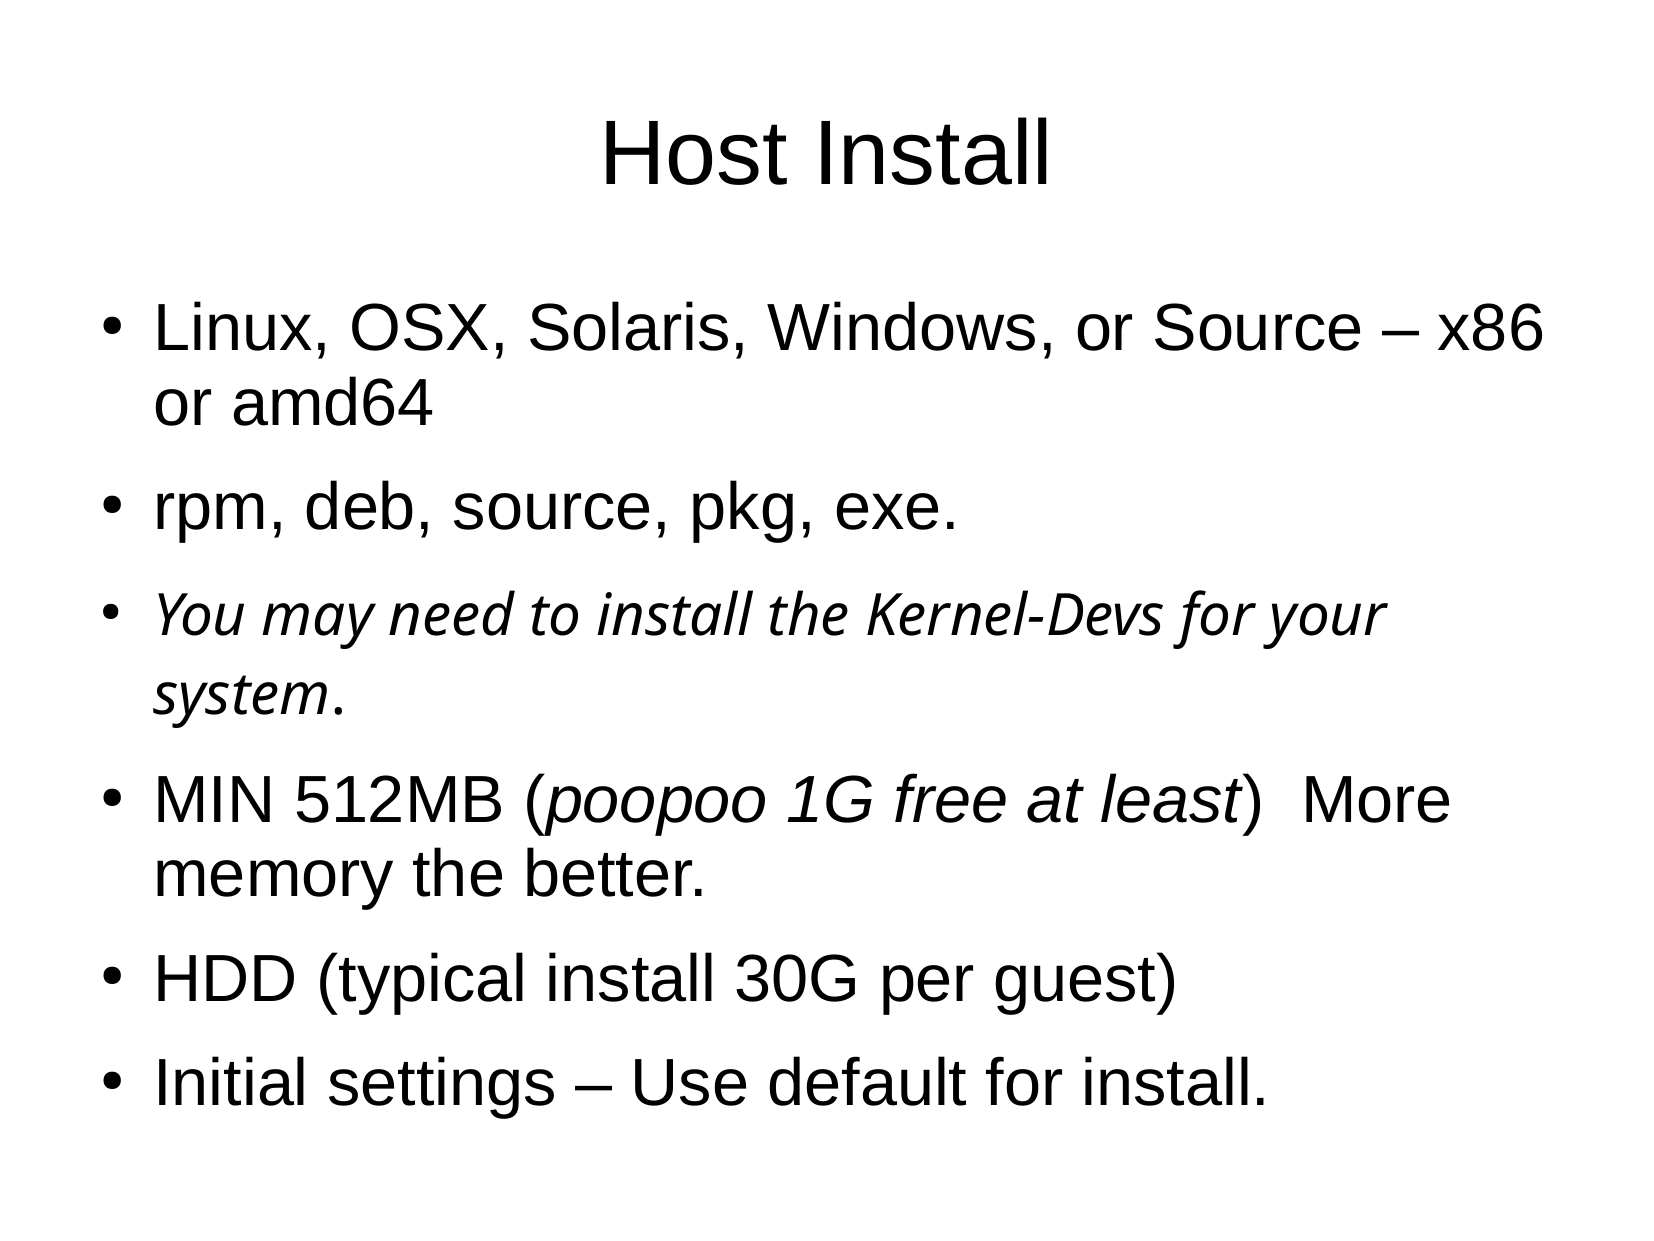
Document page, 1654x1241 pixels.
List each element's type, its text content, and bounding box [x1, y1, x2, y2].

list Linux, OSX, Solaris, Windows, or Source – x86 or amd64 rpm, deb, source, pkg, exe. You may need to install the Kernel-Devs for your system. MIN 512MB (poopoo 1G free at least) More memory the better. HDD (typical install 30G per guest) Initial settings – Use default for install. [82, 290, 1571, 1109]
title Host Install [82, 49, 1571, 257]
